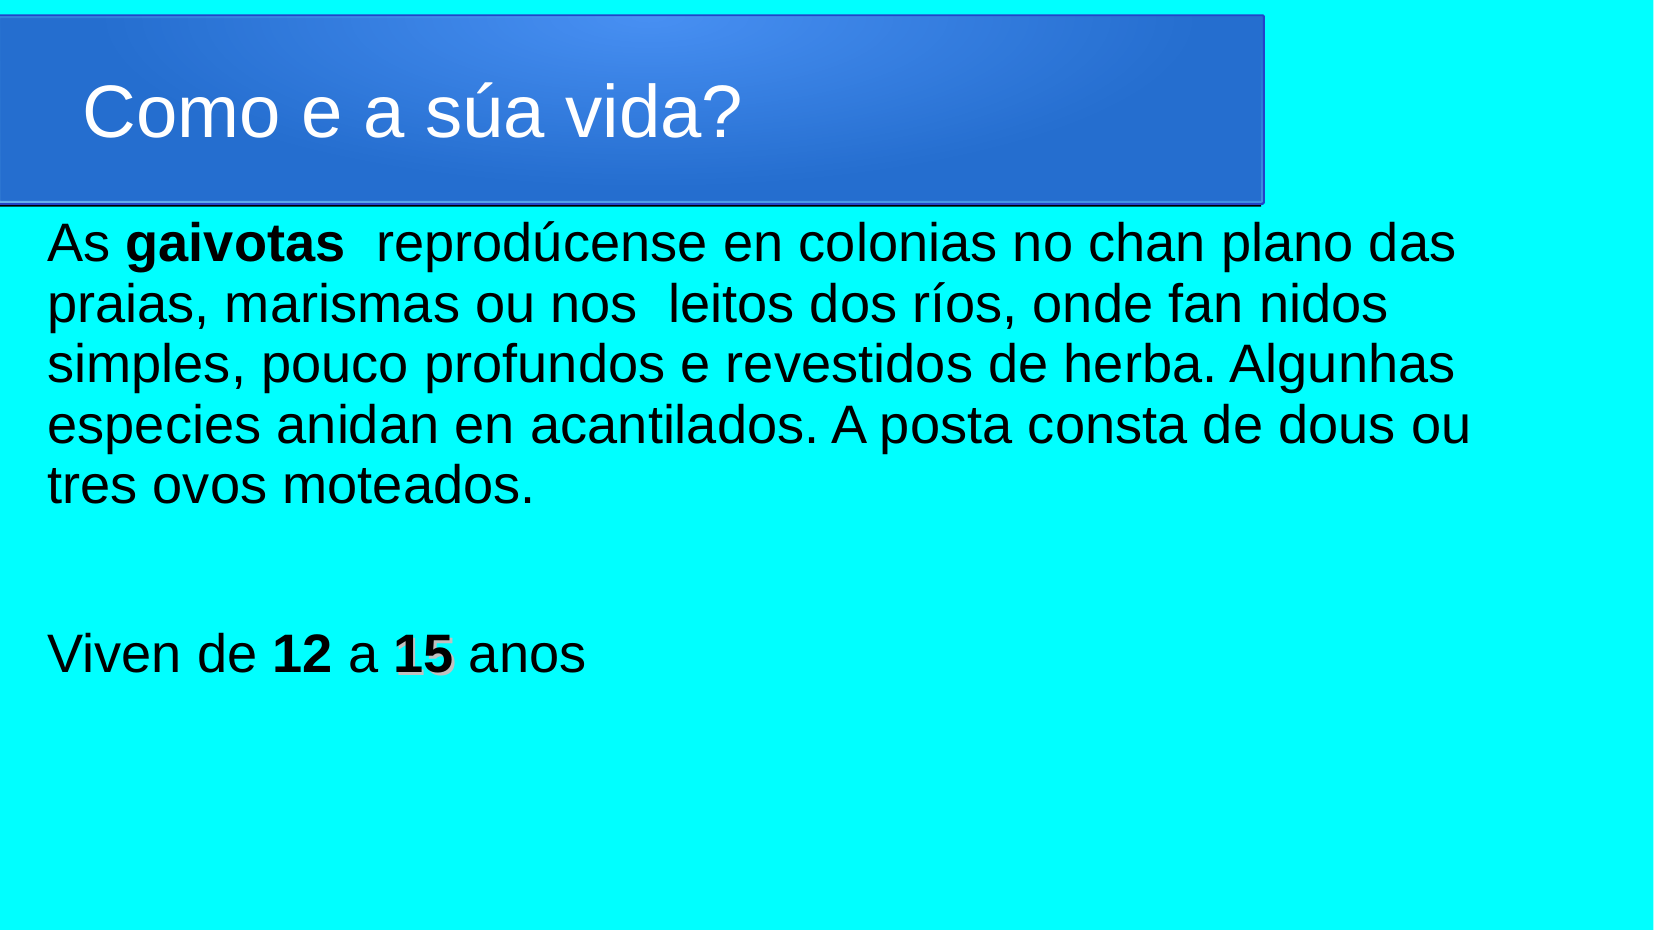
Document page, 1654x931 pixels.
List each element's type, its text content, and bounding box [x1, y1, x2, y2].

title Como e a súa vida? [82, 35, 1235, 189]
list As gaivotas reprodúcense en colonias no chan plano das praias, marismas ou nos leitos dos ríos, onde fan nidos simples, pouco profundos e revestidos de herba. Algunhas especies anidan en acantilados. A posta consta de dous ou tres ovos moteados. Viven de 12 a 15 anos [47, 212, 1536, 898]
